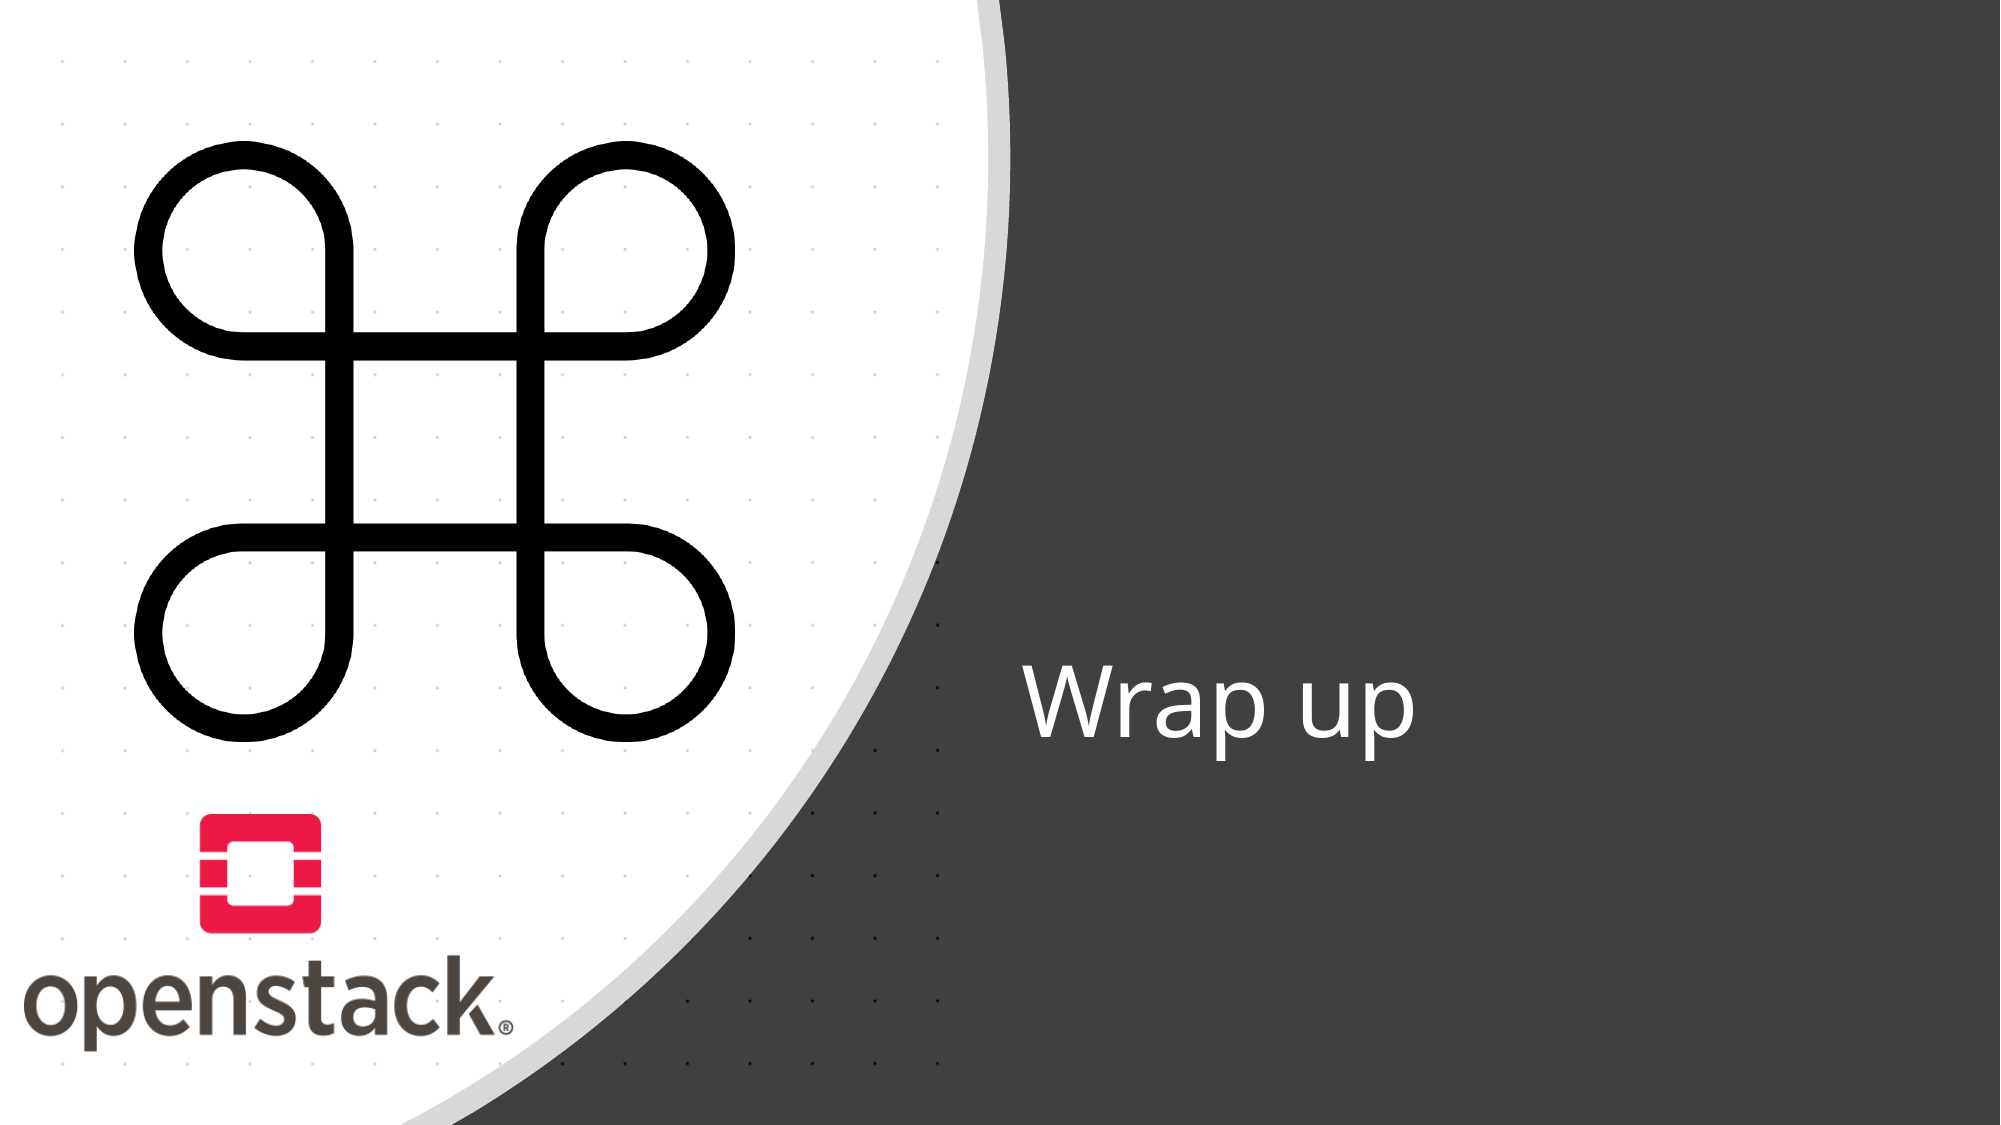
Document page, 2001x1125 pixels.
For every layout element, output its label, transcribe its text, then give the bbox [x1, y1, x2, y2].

picture [24, 814, 514, 1052]
text_box Wrap up [1006, 292, 1985, 767]
picture [453, 438, 976, 1125]
picture [134, 141, 735, 742]
text_box [0, 0, 2000, 1125]
